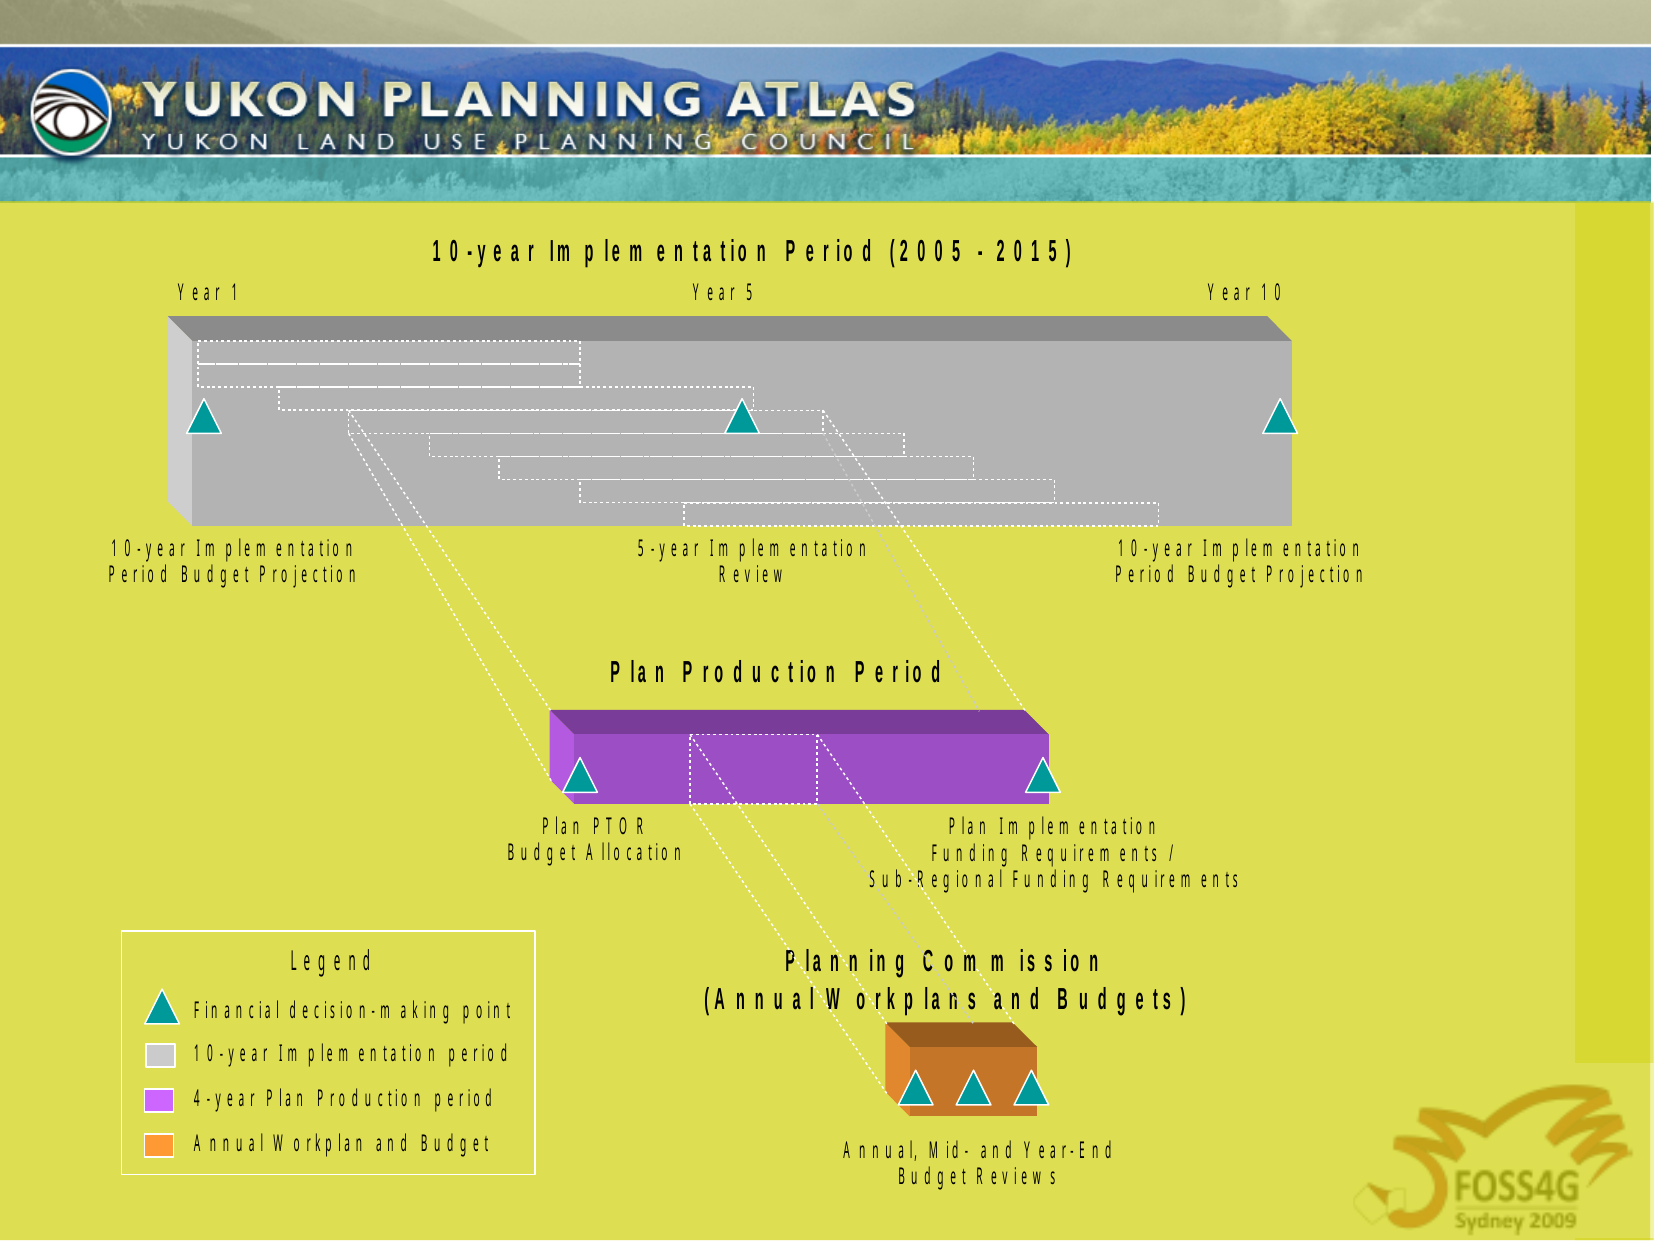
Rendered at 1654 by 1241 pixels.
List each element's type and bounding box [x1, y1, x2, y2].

picture [94, 225, 1382, 1198]
text_box [0, 201, 1651, 1241]
picture [0, 0, 1651, 201]
